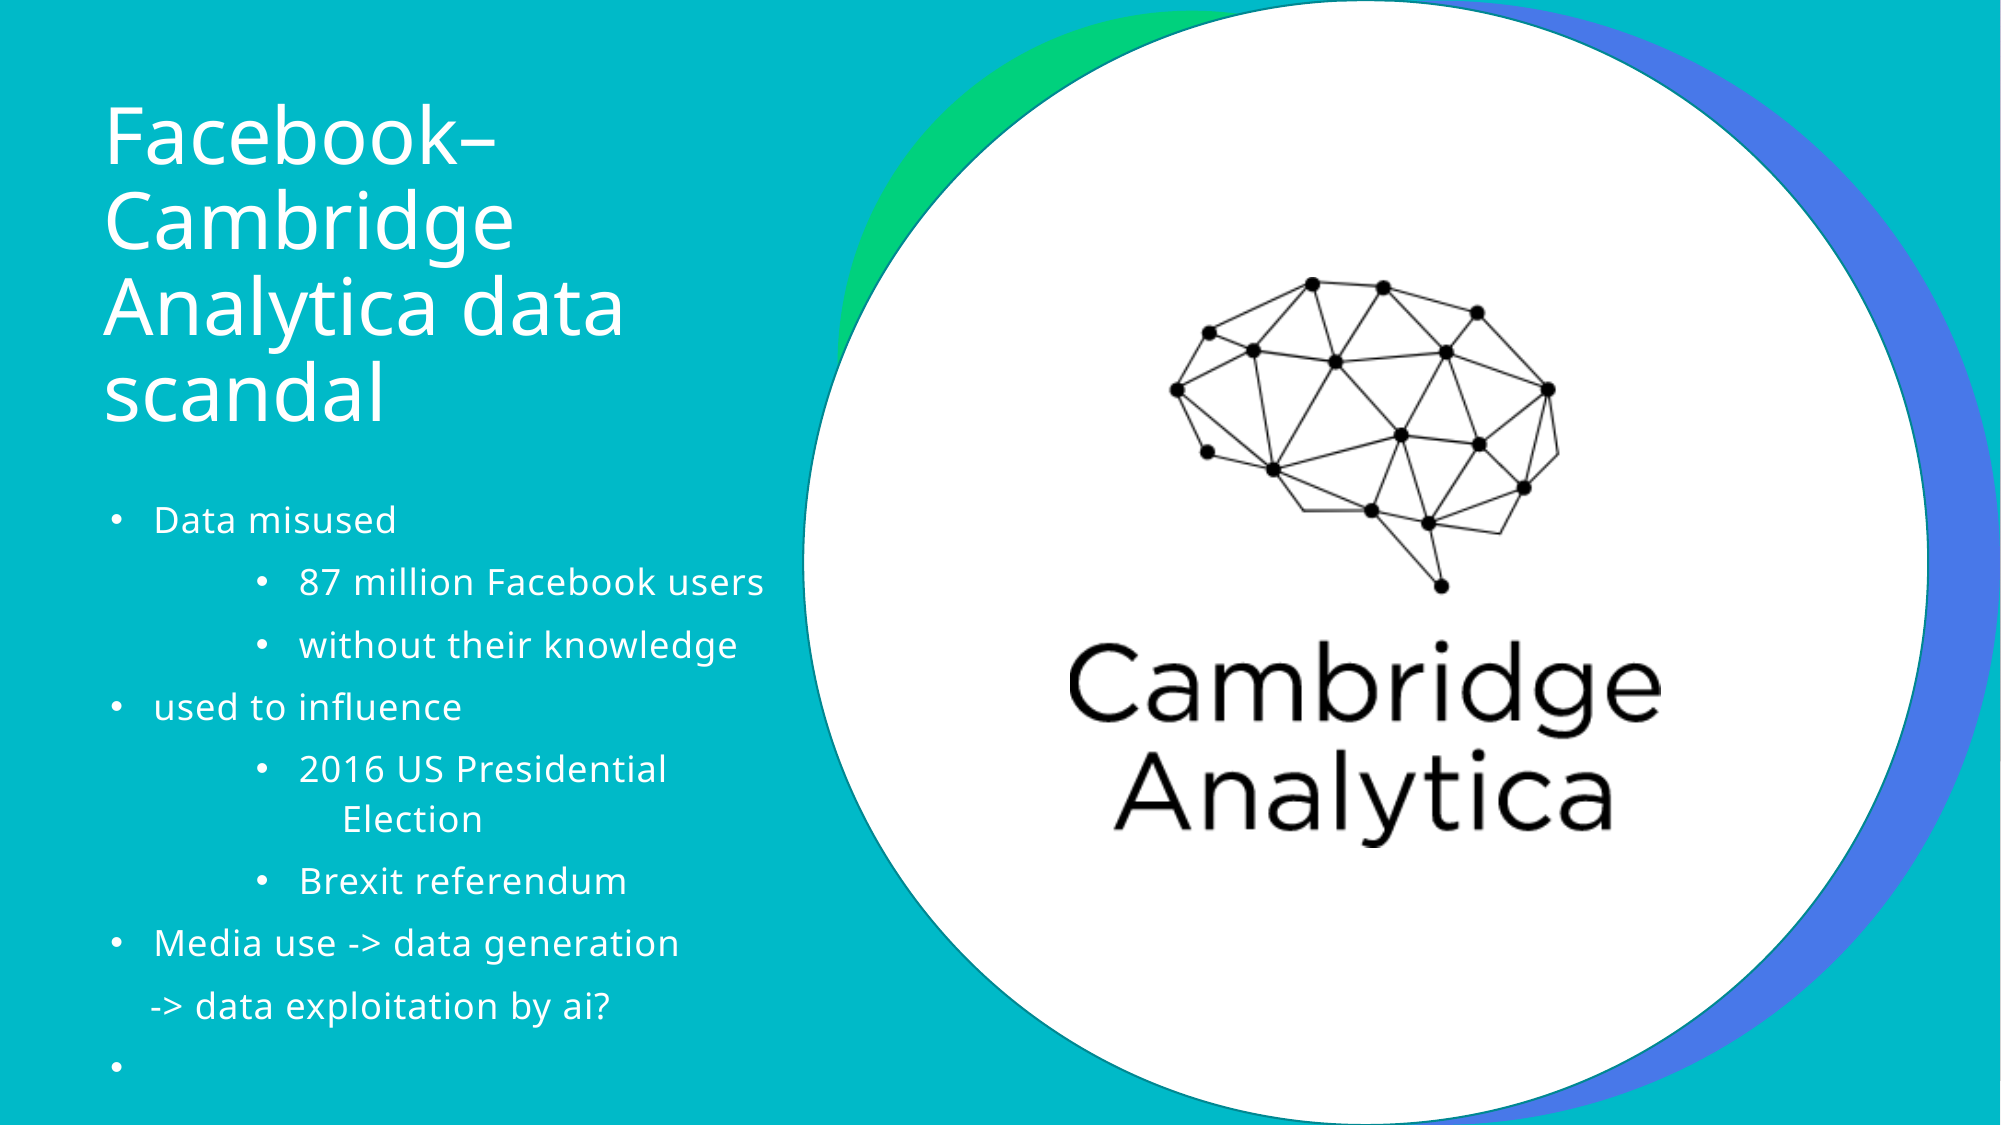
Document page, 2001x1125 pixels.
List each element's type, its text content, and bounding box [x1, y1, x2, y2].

text_box [0, 0, 2000, 1125]
text_box Data misused 87 million Facebook users without their knowledge used to influence 2016 US Presidential Election Brexit referendum Media use -> data generation -> data exploitation by ai? [90, 483, 829, 1035]
picture [1070, 277, 1661, 848]
title Facebook–Cambridge Analytica data scandal [88, 88, 827, 447]
